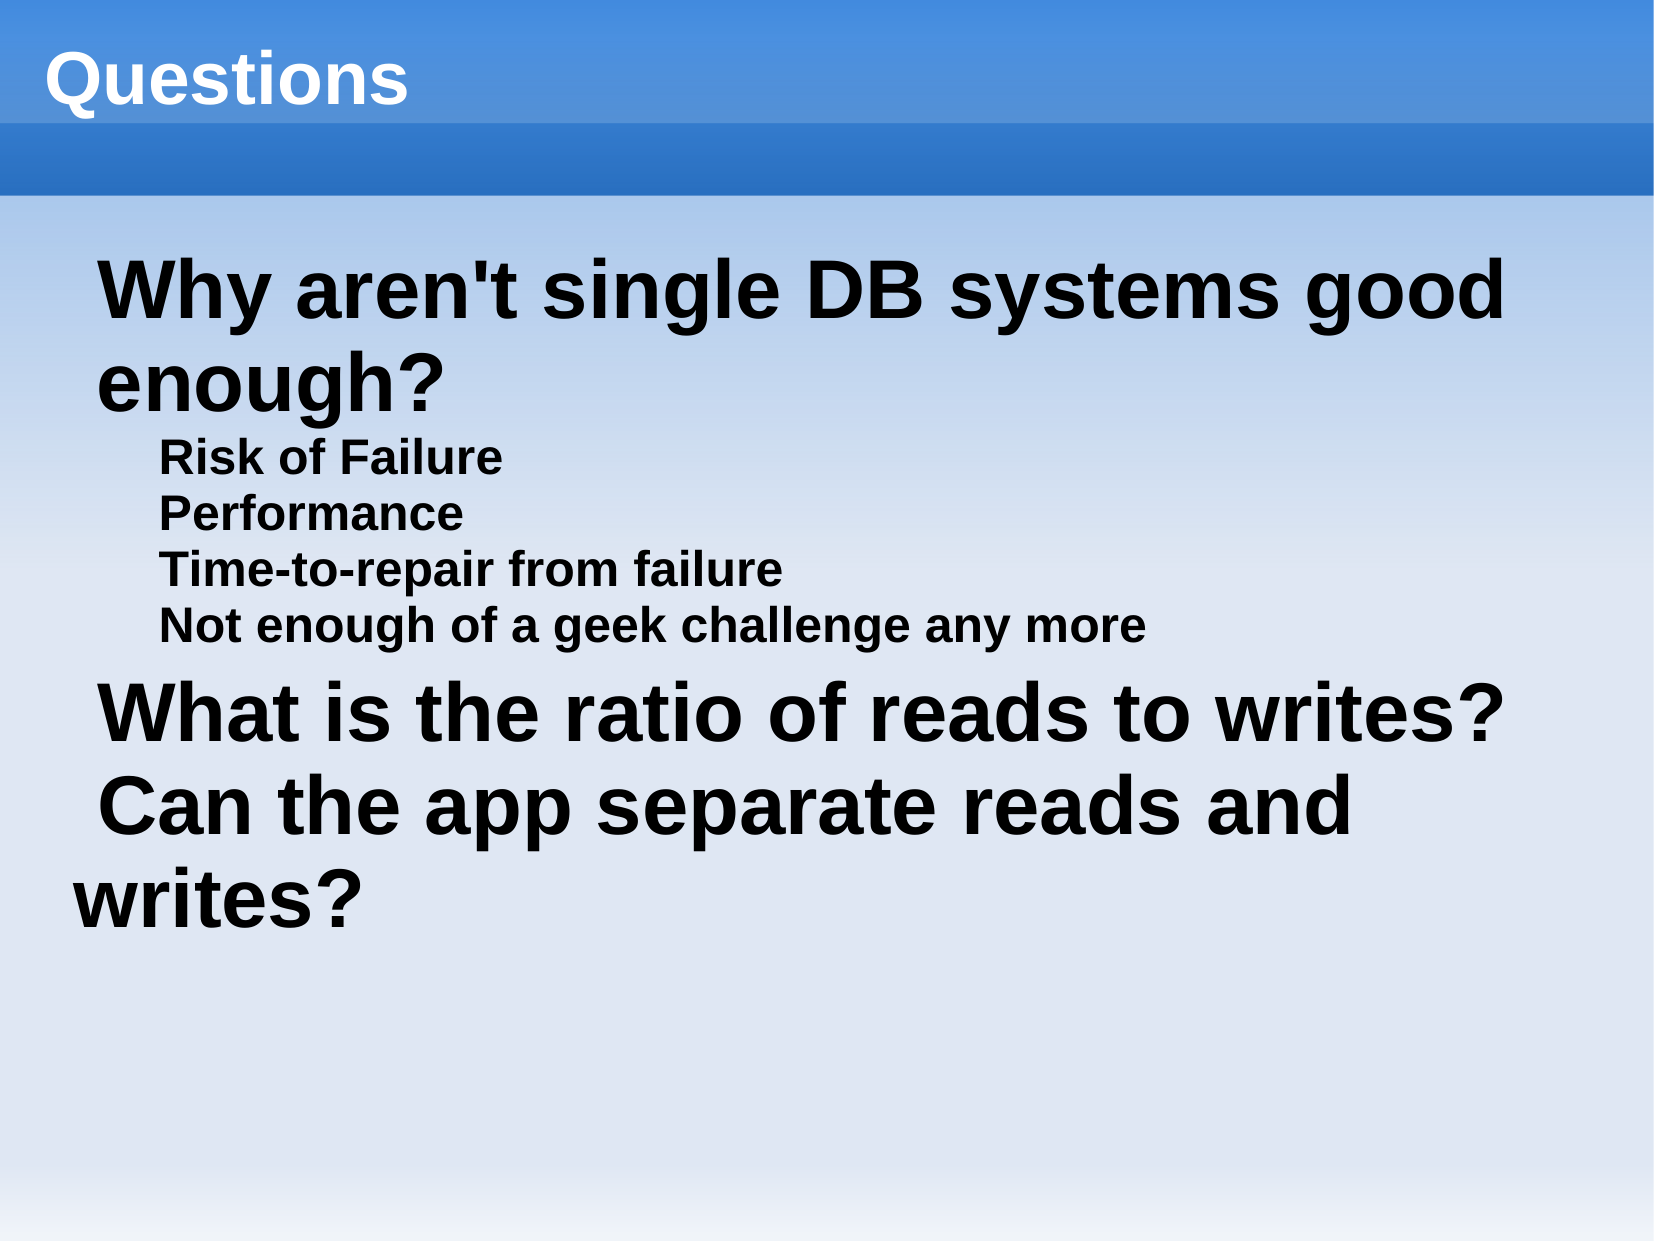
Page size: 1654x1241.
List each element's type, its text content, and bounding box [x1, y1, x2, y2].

picture [0, 0, 1654, 1241]
text_box Why aren't single DB systems good enough? Risk of Failure Performance Time-to-repair from failure Not enough of a geek challenge any more What is the ratio of reads to writes? Can the app separate reads and writes? [59, 236, 1595, 1211]
text_box Questions [29, 29, 1625, 158]
